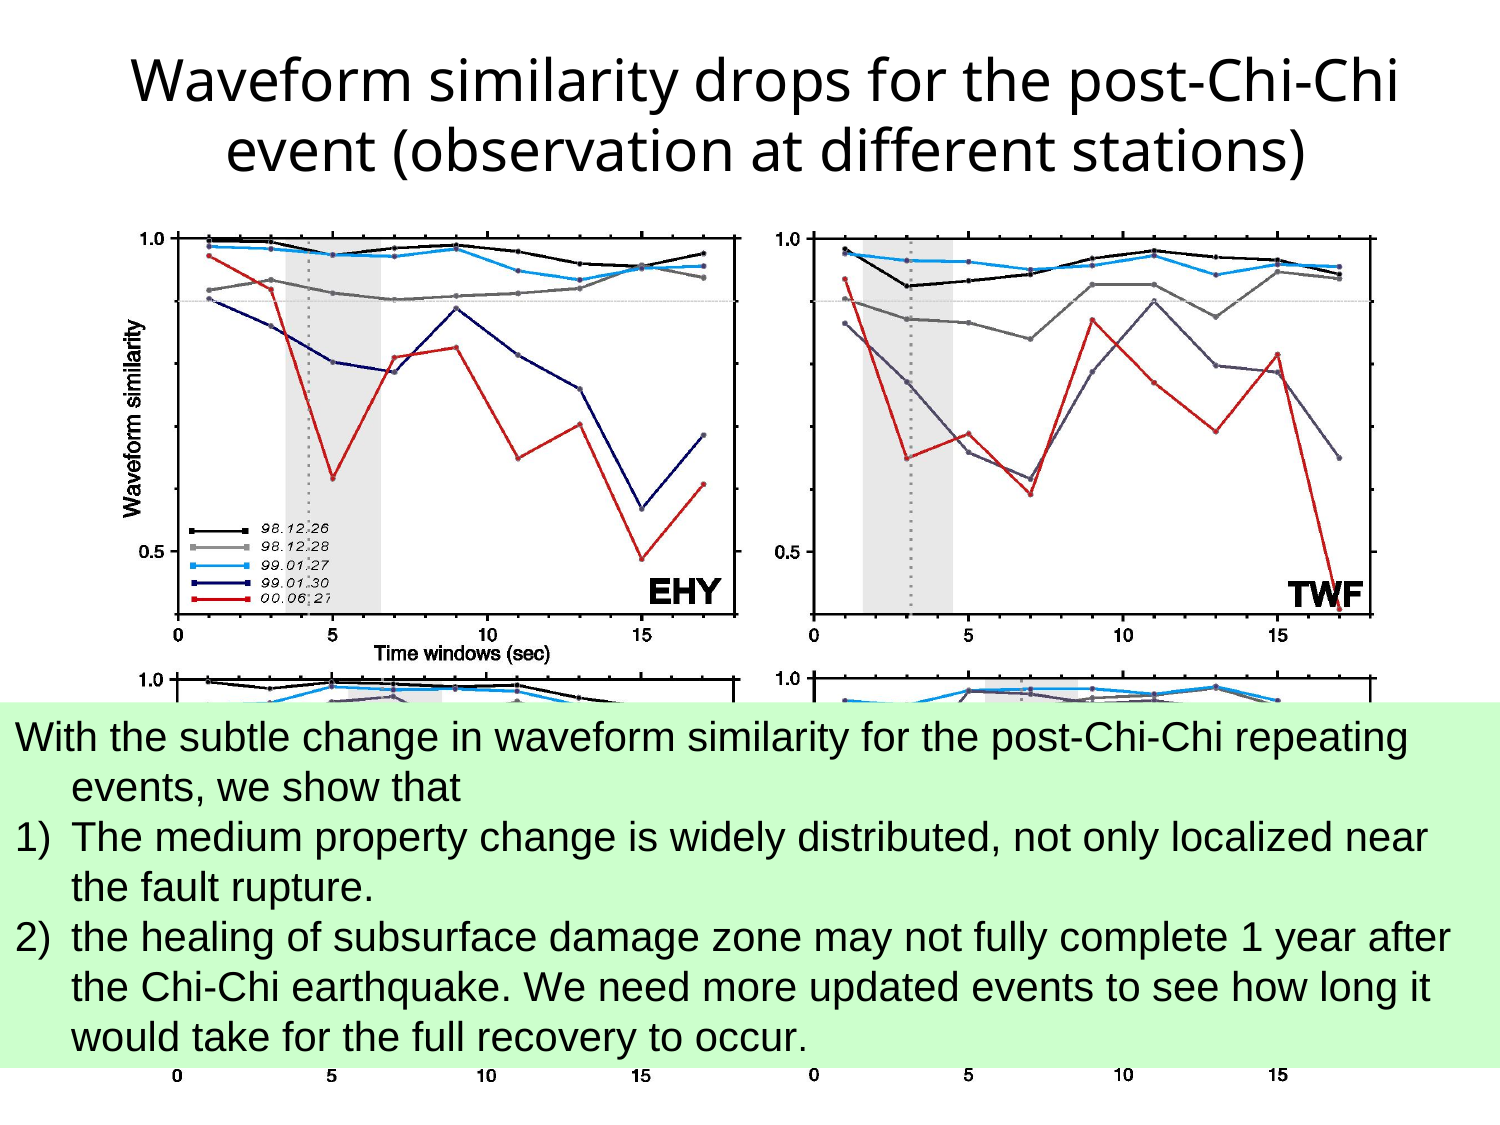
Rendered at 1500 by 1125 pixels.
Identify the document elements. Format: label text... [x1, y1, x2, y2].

title Waveform similarity drops for the post-Chi-Chi event (observation at different stations) [53, 18, 1479, 207]
picture [123, 1068, 1377, 1082]
text_box With the subtle change in waveform similarity for the post-Chi-Chi repeating events, we show that The medium property change is widely distributed, not only localized near the fault rupture. the healing of subsurface damage zone may not fully complete 1 year after the Chi-Chi earthquake. We need more updated events to see how long it would take for the full recovery to occur. [0, 702, 1500, 1068]
picture [123, 231, 1377, 702]
